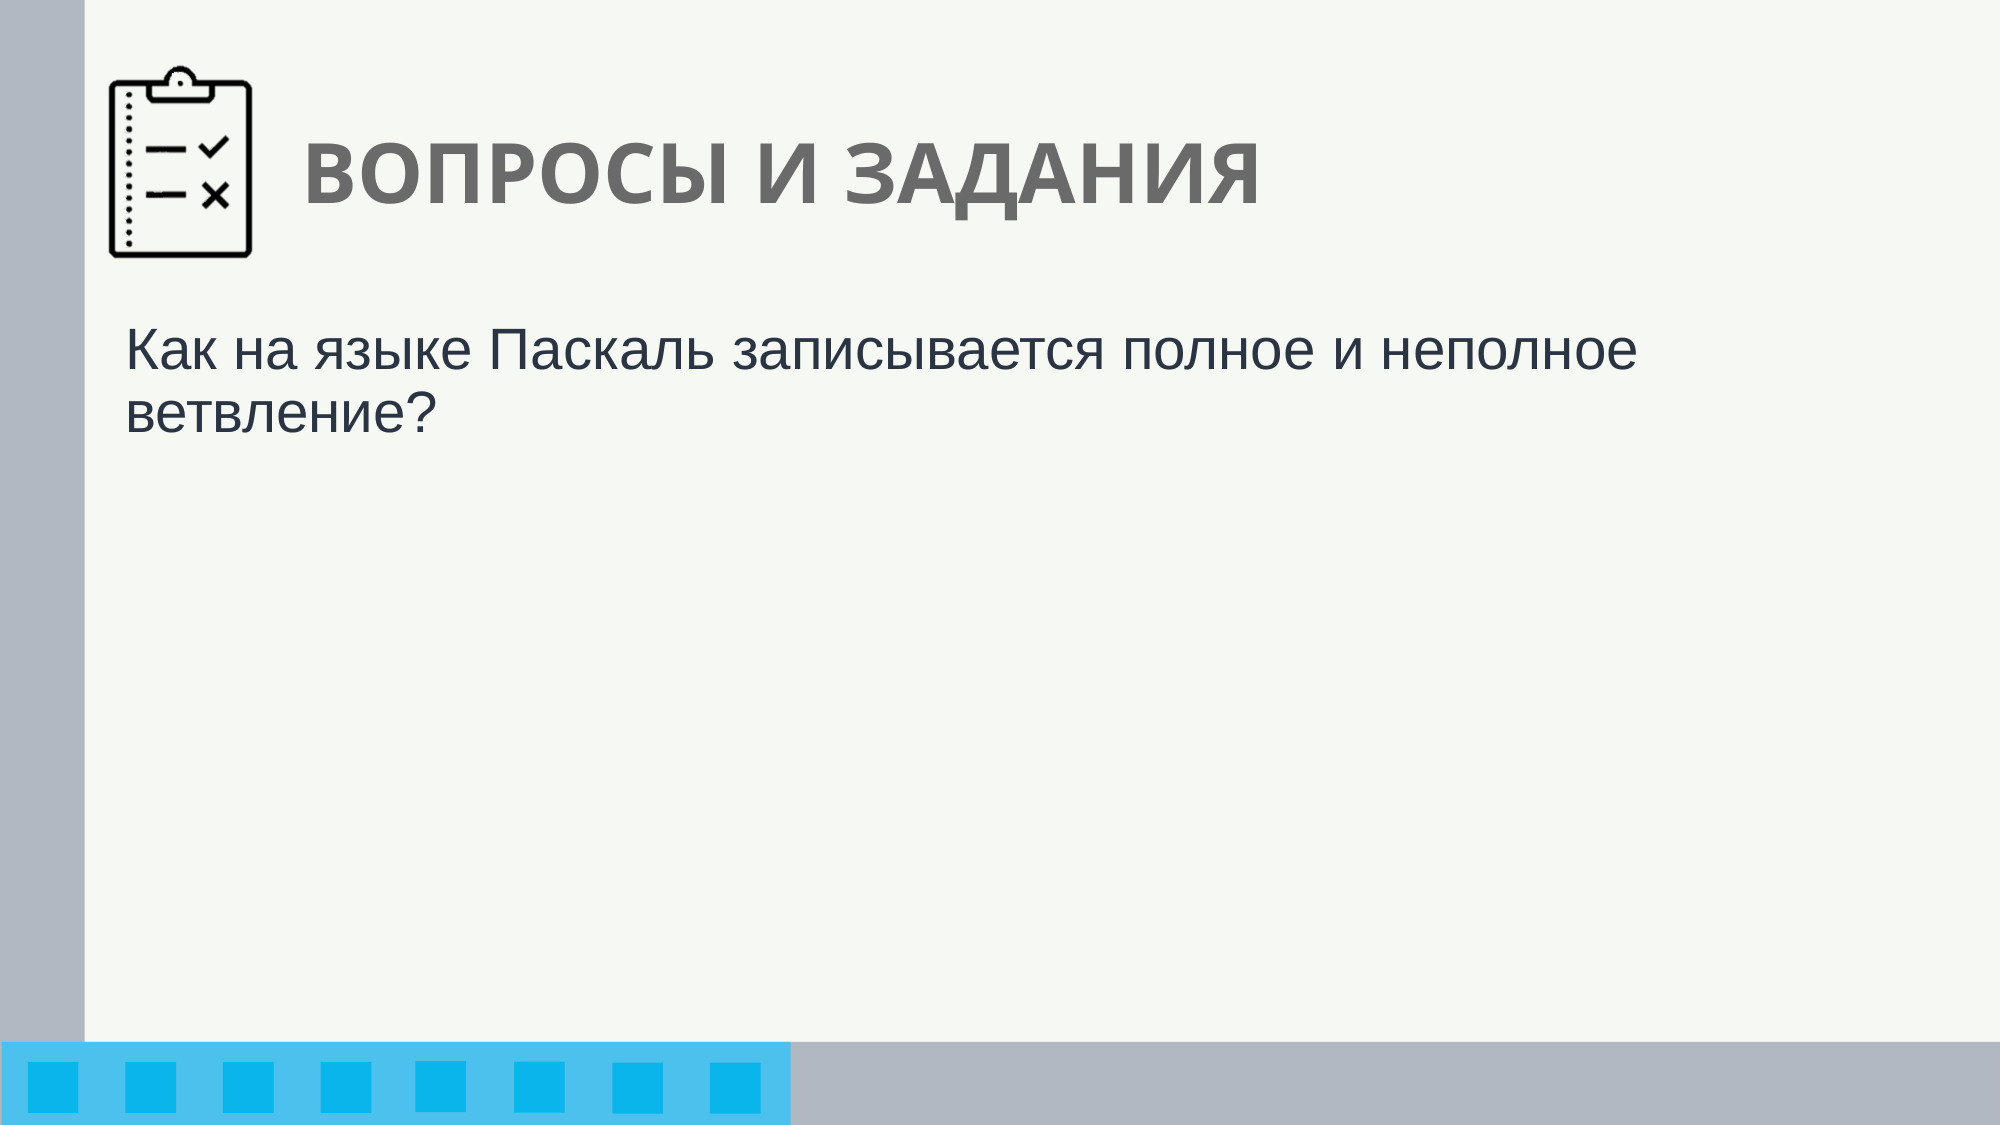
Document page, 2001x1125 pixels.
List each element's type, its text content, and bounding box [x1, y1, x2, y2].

title ВОПРОСЫ И ЗАДАНИЯ [285, 67, 1892, 286]
list Как на языке Паскаль записывается полное и неполное ветвление? [110, 311, 1892, 1058]
picture [85, 54, 286, 286]
